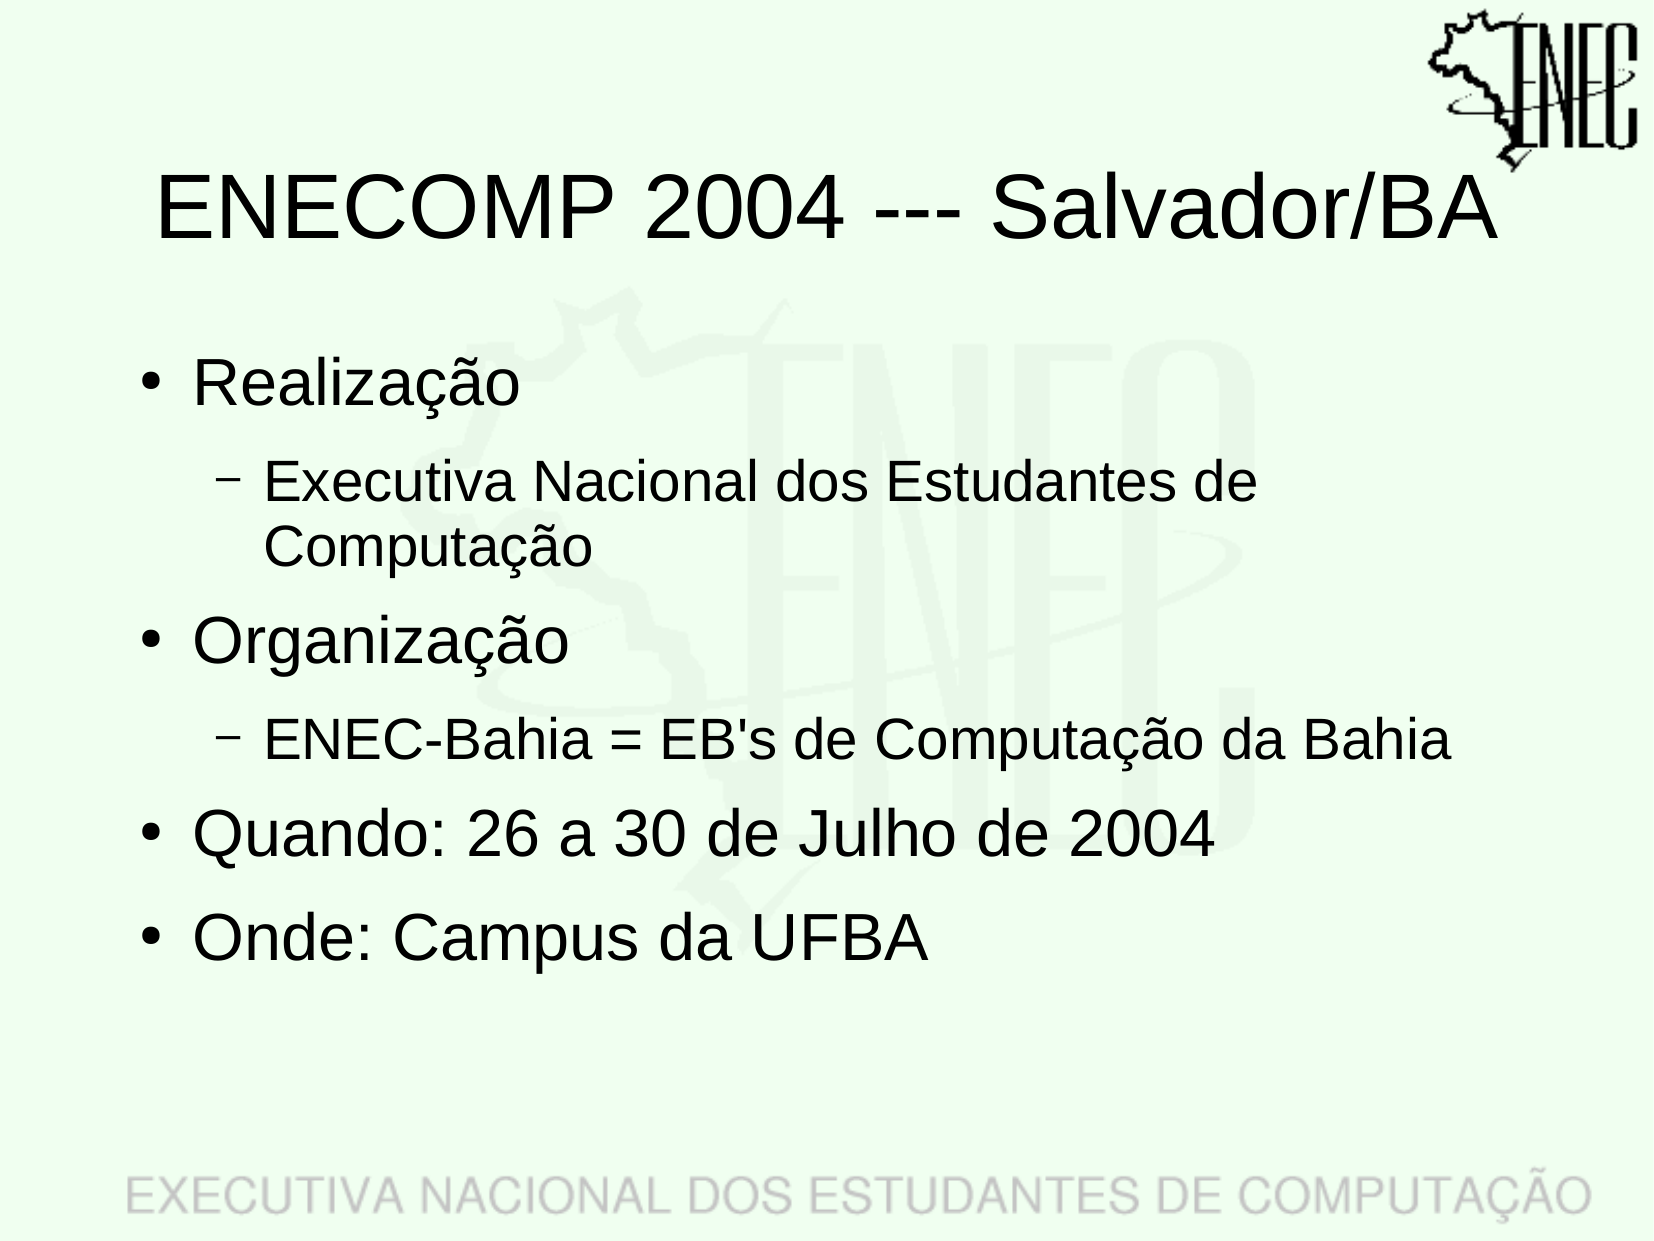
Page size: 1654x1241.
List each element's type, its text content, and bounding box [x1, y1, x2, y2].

list Realização Executiva Nacional dos Estudantes de Computação Organização ENEC-Bahia = EB's de Computação da Bahia Quando: 26 a 30 de Julho de 2004 Onde: Campus da UFBA [121, 344, 1534, 1127]
picture [0, 0, 1654, 1241]
title ENECOMP 2004 --- Salvador/BA [121, 102, 1534, 311]
